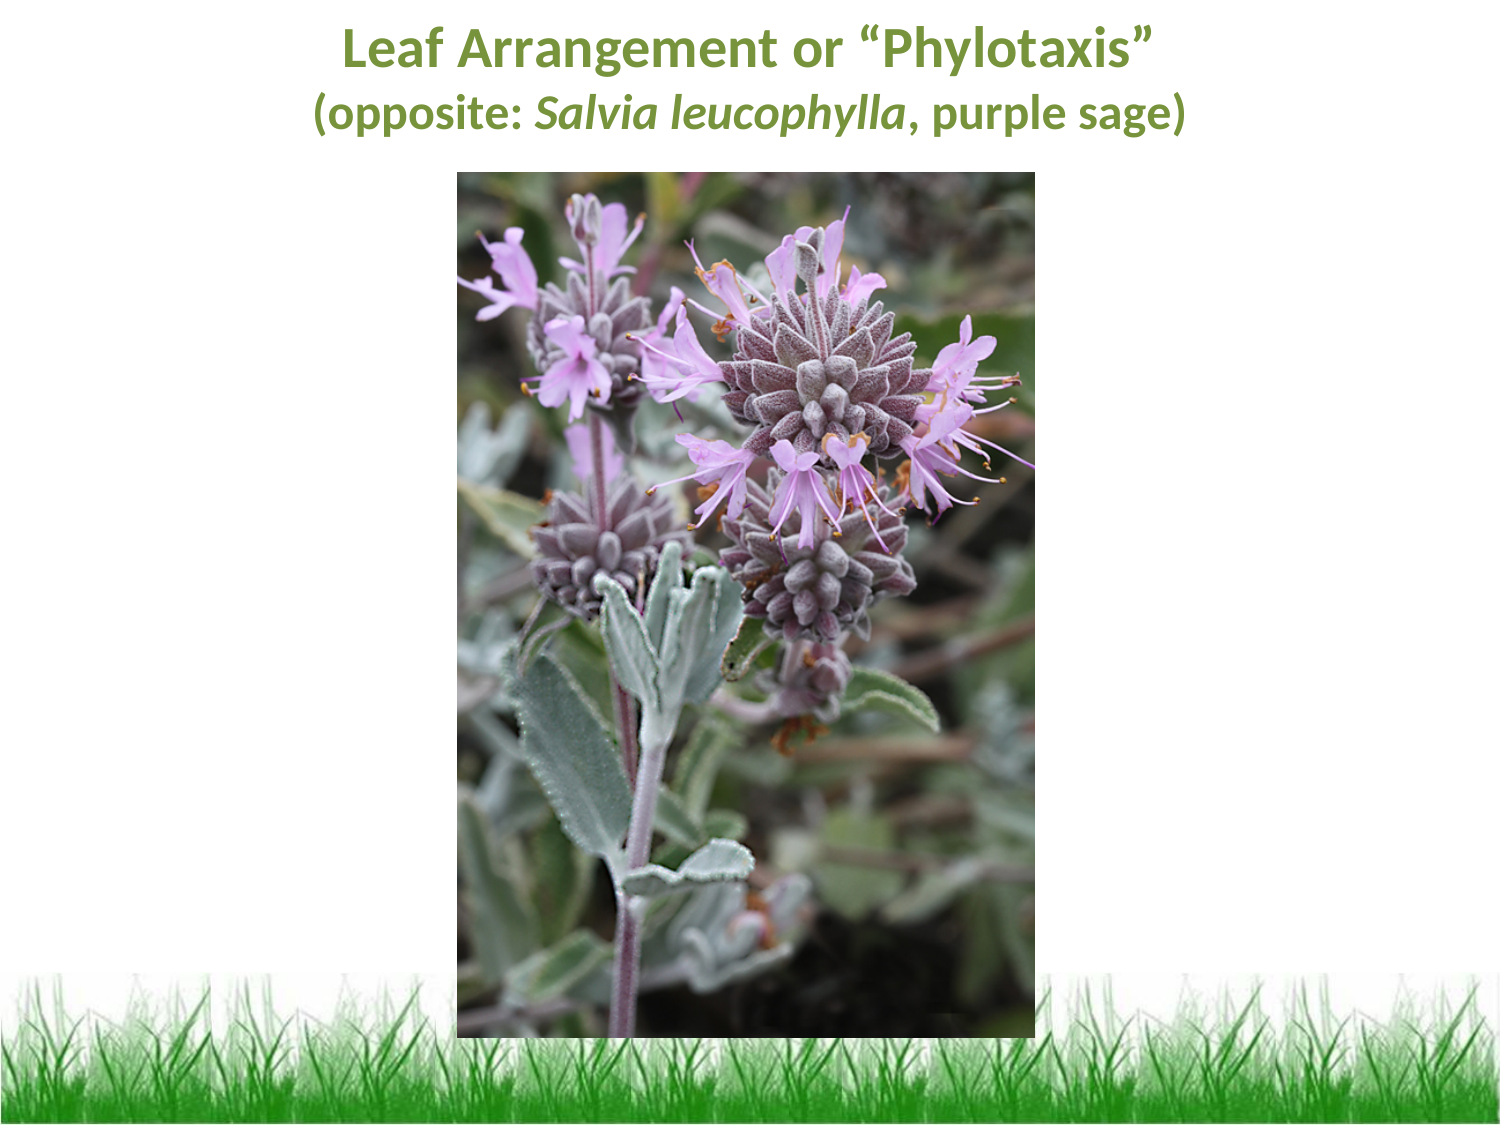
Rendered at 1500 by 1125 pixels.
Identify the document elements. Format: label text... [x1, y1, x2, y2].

picture [0, 172, 1500, 1125]
title Leaf Arrangement or “Phylotaxis” (opposite: Salvia leucophylla, purple sage) [75, 0, 1425, 150]
